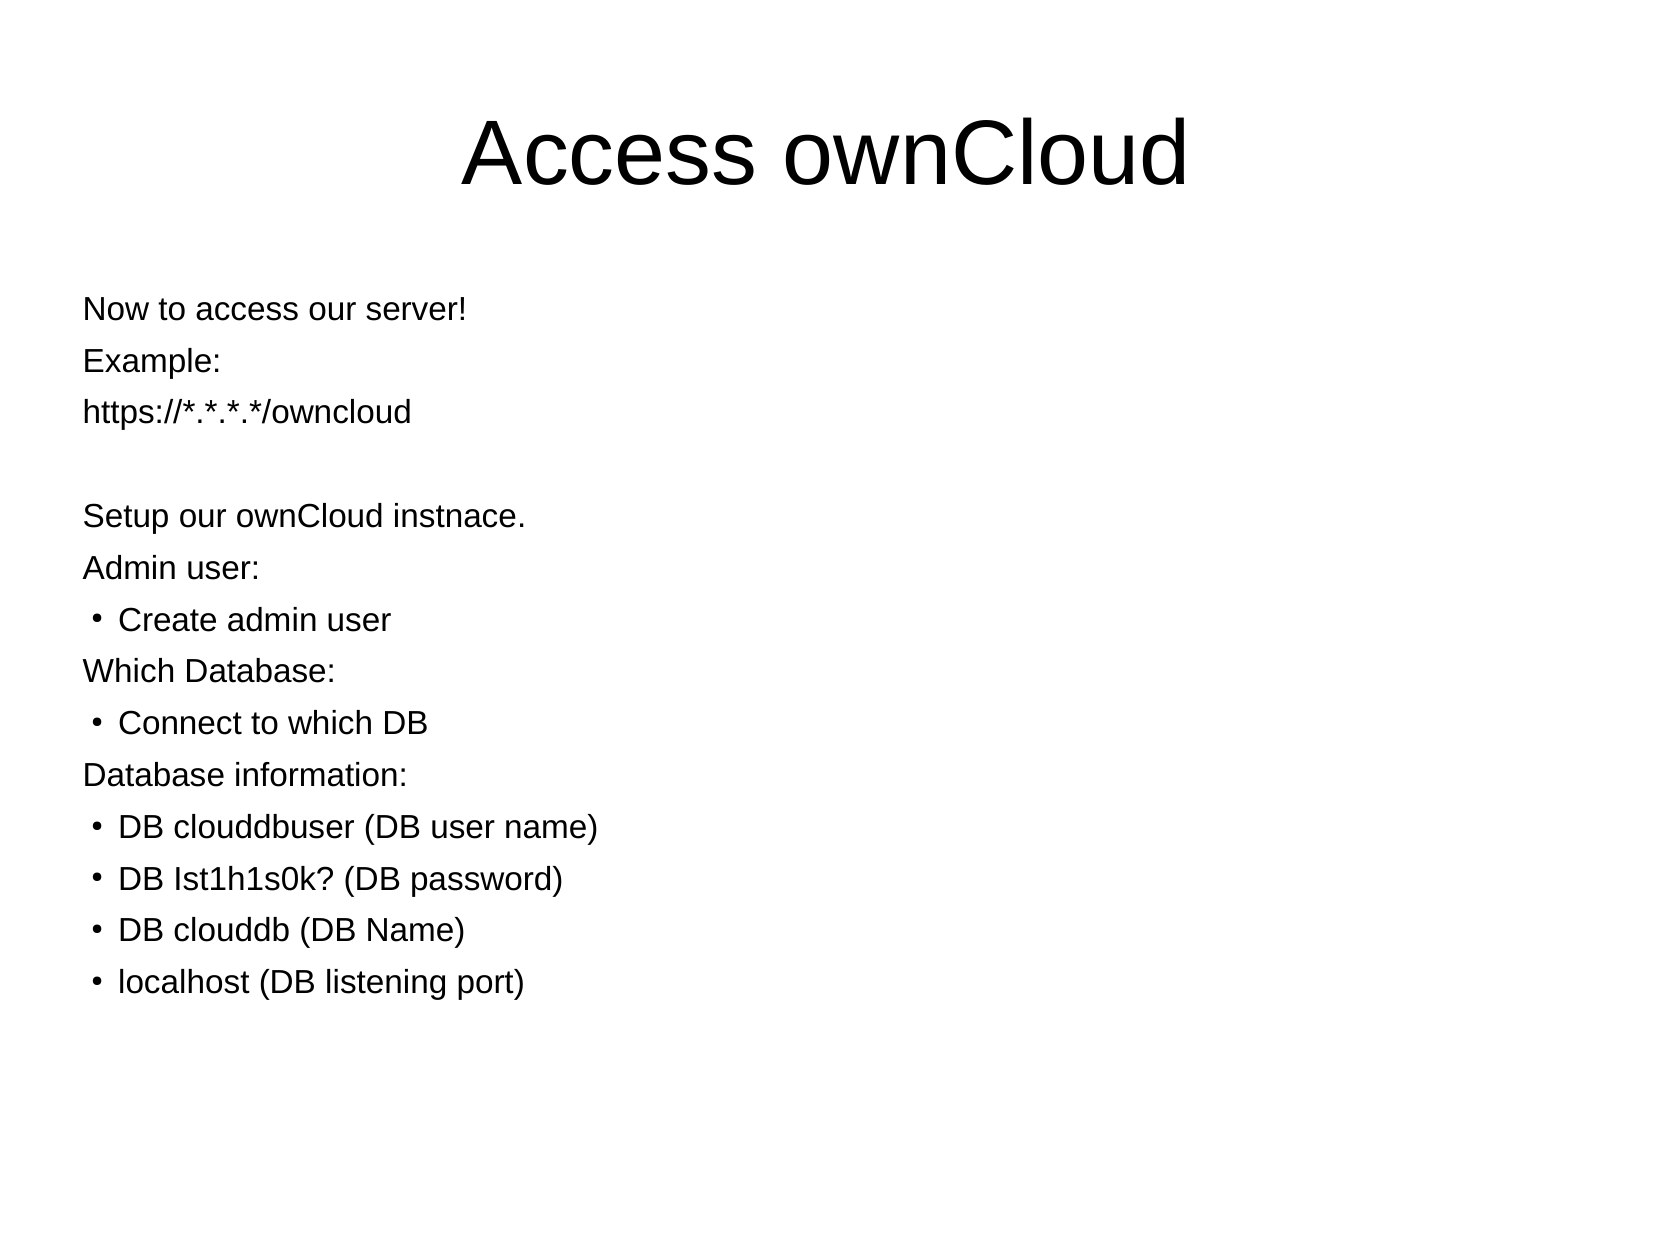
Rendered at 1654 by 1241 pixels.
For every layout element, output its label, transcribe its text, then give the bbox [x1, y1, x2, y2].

list Now to access our server! Example: https://*.*.*.*/owncloud Setup our ownCloud instnace. Admin user: Create admin user Which Database: Connect to which DB Database information: DB clouddbuser (DB user name) DB Ist1h1s0k? (DB password) DB clouddb (DB Name) localhost (DB listening port) [82, 290, 1571, 1010]
title Access ownCloud [82, 49, 1571, 257]
